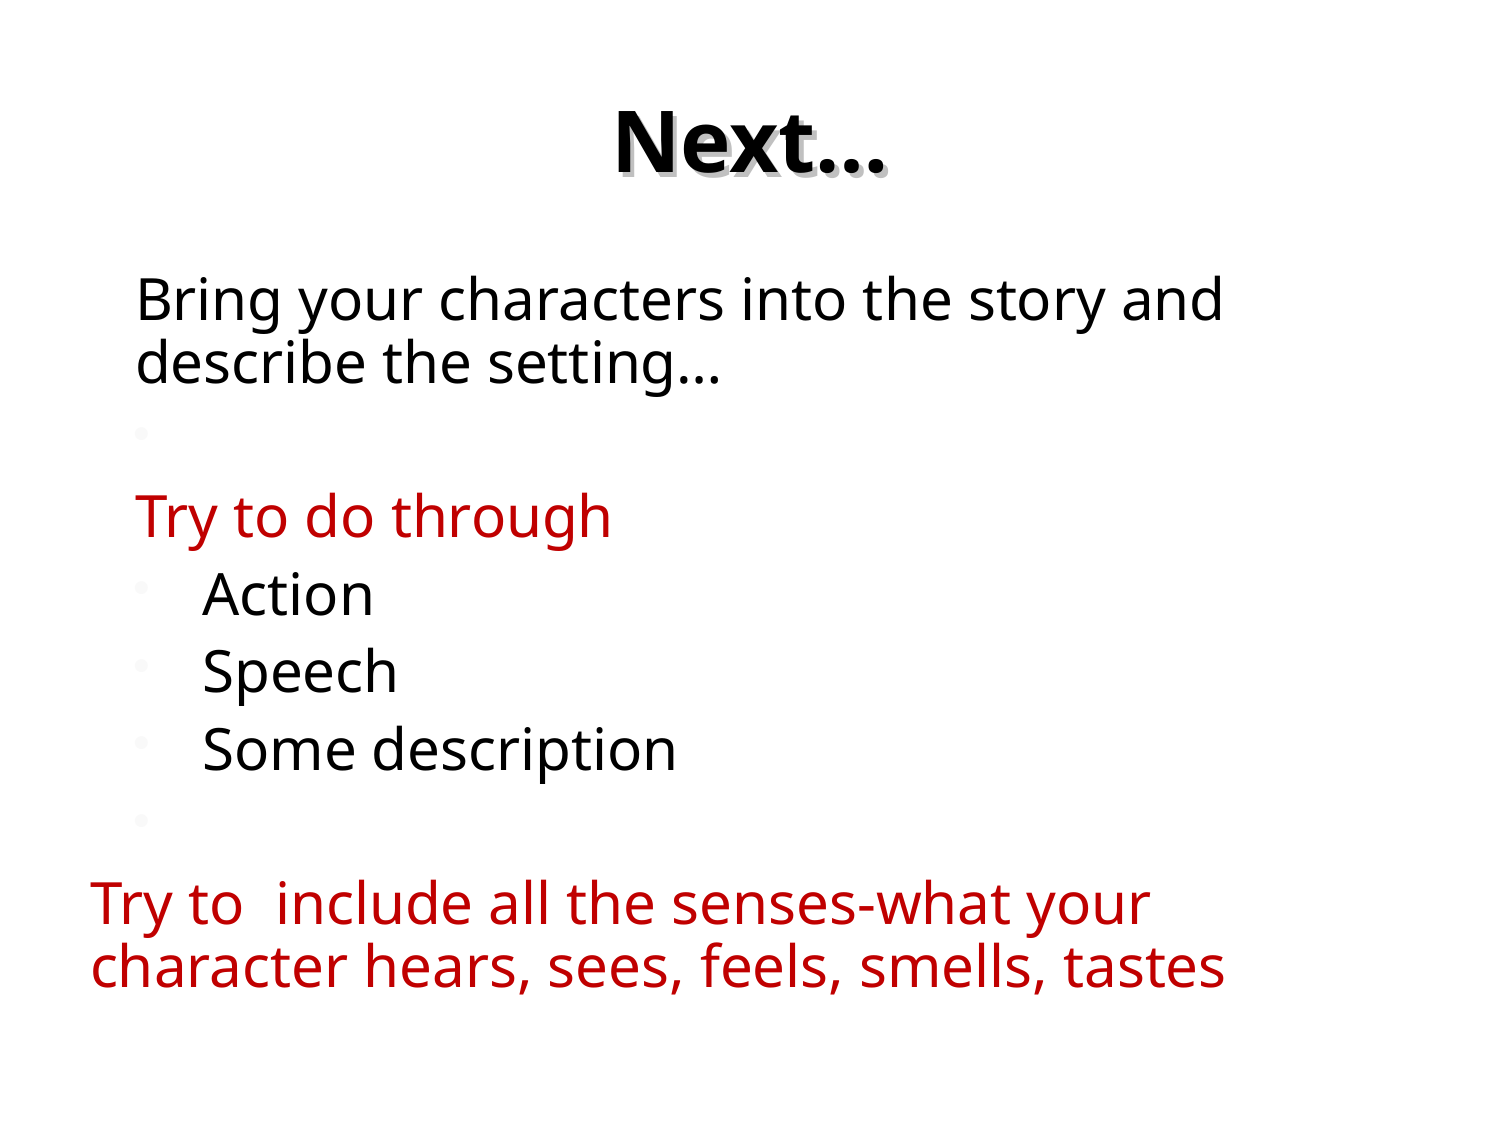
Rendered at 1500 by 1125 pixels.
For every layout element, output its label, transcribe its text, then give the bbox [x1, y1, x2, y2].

list Bring your characters into the story and describe the setting… Try to do through Action Speech Some description Try to include all the senses-what your character hears, sees, feels, smells, tastes [75, 262, 1426, 1036]
title Next… [75, 45, 1426, 233]
